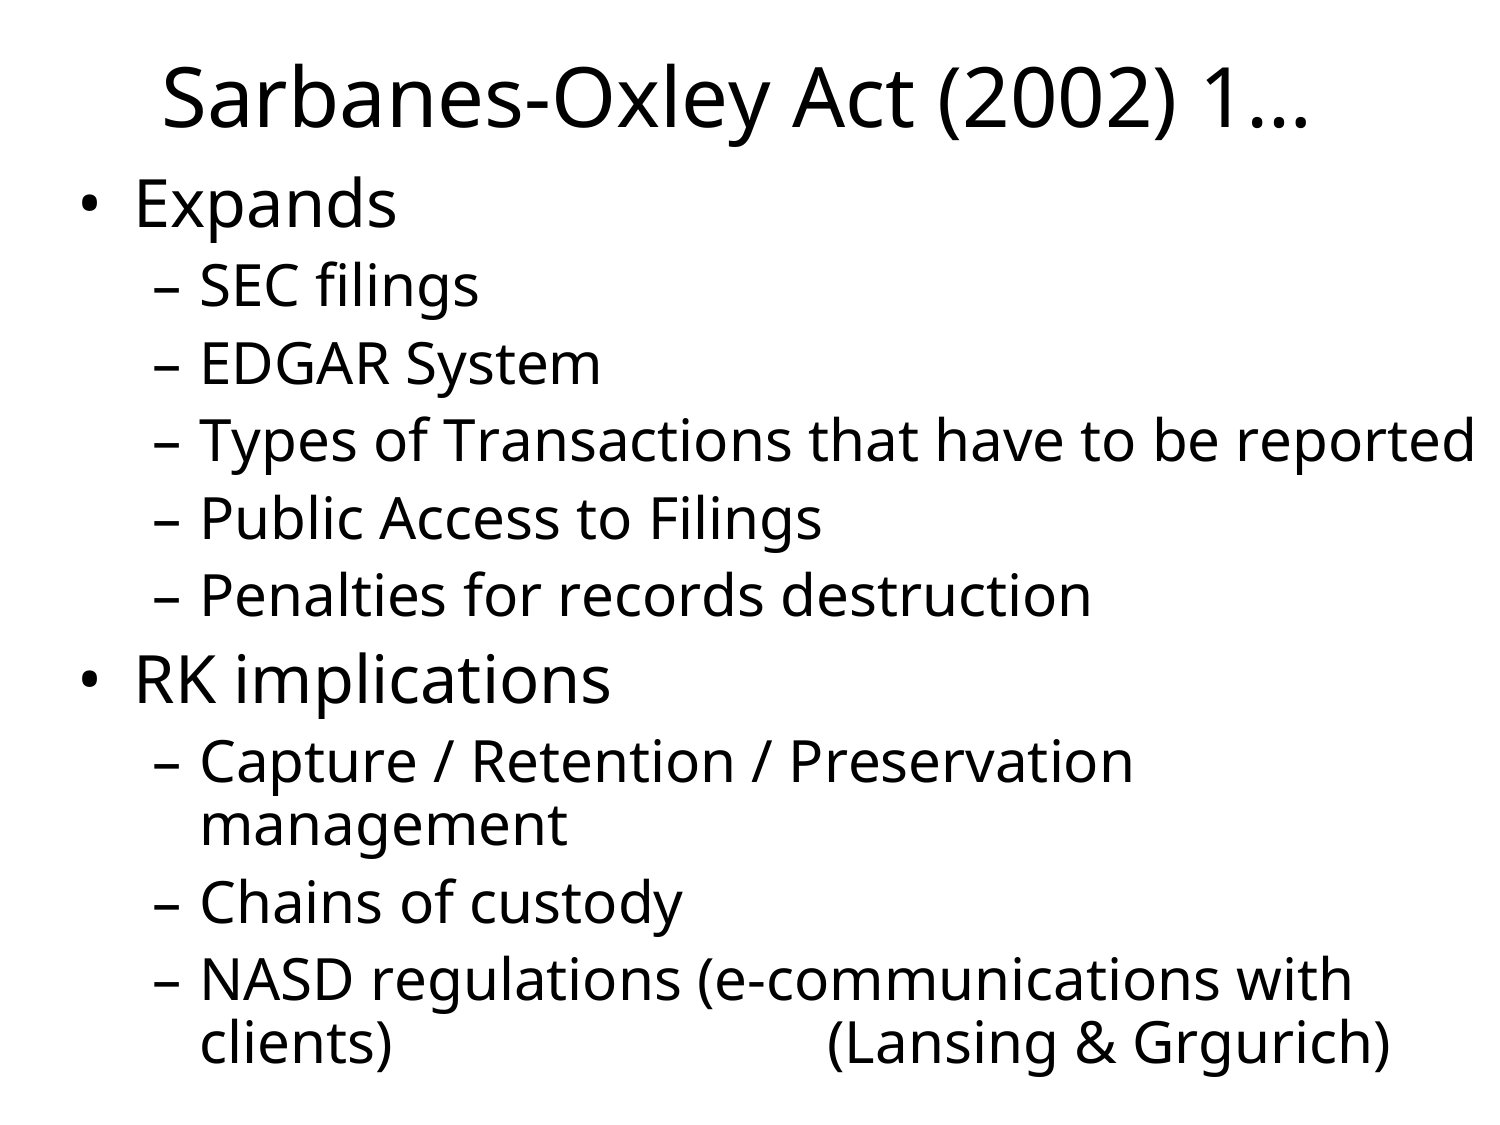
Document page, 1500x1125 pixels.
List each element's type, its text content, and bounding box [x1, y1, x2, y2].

list Expands SEC filings EDGAR System Types of Transactions that have to be reported Public Access to Filings Penalties for records destruction RK implications Capture / Retention / Preservation management Chains of custody NASD regulations (e-communications with clients) (Lansing & Grgurich) [62, 162, 1500, 1125]
title Sarbanes-Oxley Act (2002) 1… [99, 0, 1375, 162]
